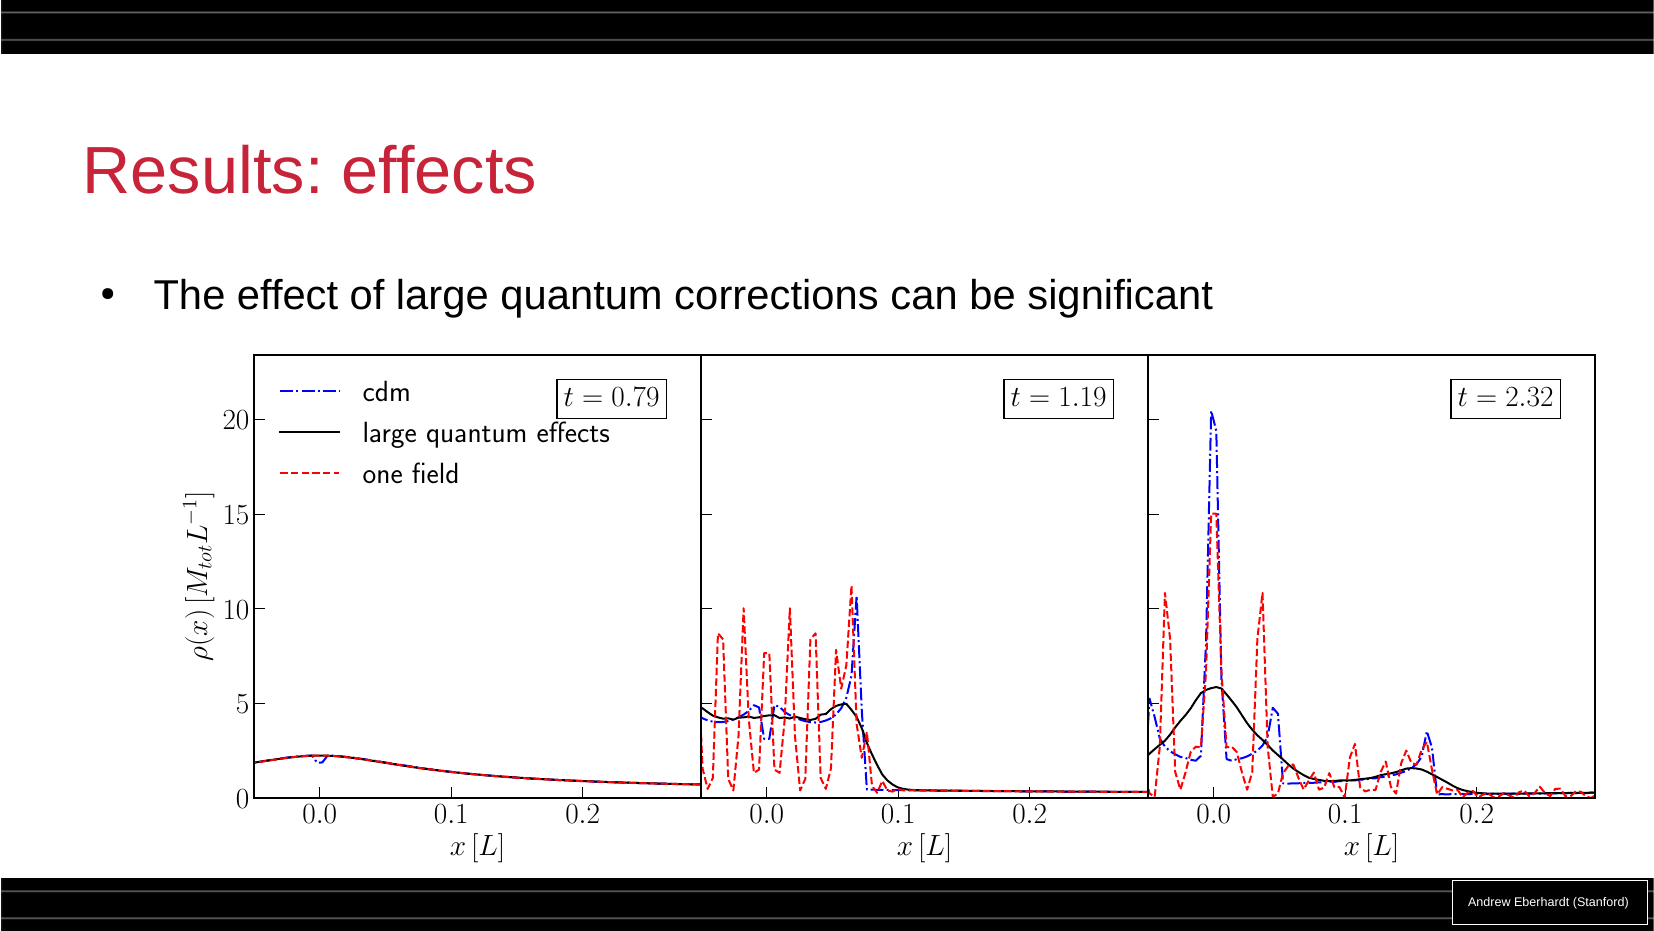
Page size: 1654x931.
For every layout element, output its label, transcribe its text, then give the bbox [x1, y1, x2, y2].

picture [176, 345, 1606, 873]
picture [1, 0, 1654, 54]
text_box Andrew Eberhardt (Stanford) [1452, 880, 1648, 925]
picture [1, 878, 1654, 931]
title Results: effects [82, 92, 1571, 249]
list The effect of large quantum corrections can be significant [82, 271, 1561, 851]
